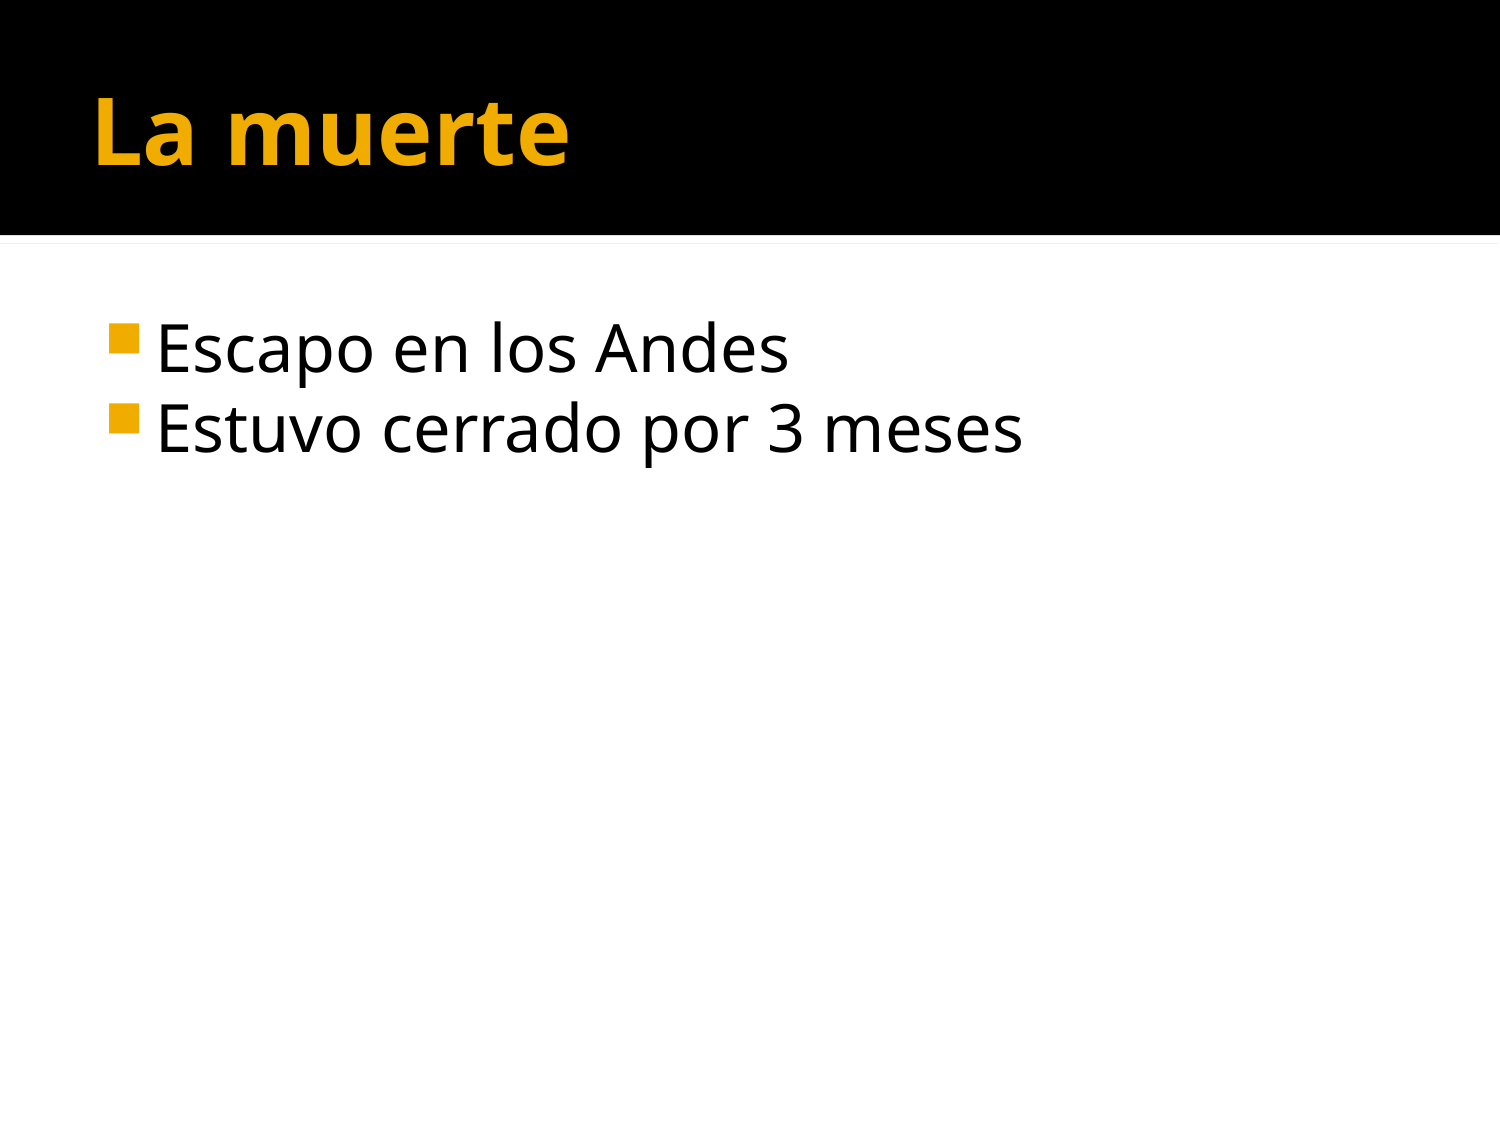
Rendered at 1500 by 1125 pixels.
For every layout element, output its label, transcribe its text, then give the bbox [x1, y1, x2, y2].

list Escapo en los Andes Estuvo cerrado por 3 meses [75, 291, 1425, 1050]
title La muerte [75, 25, 1425, 231]
